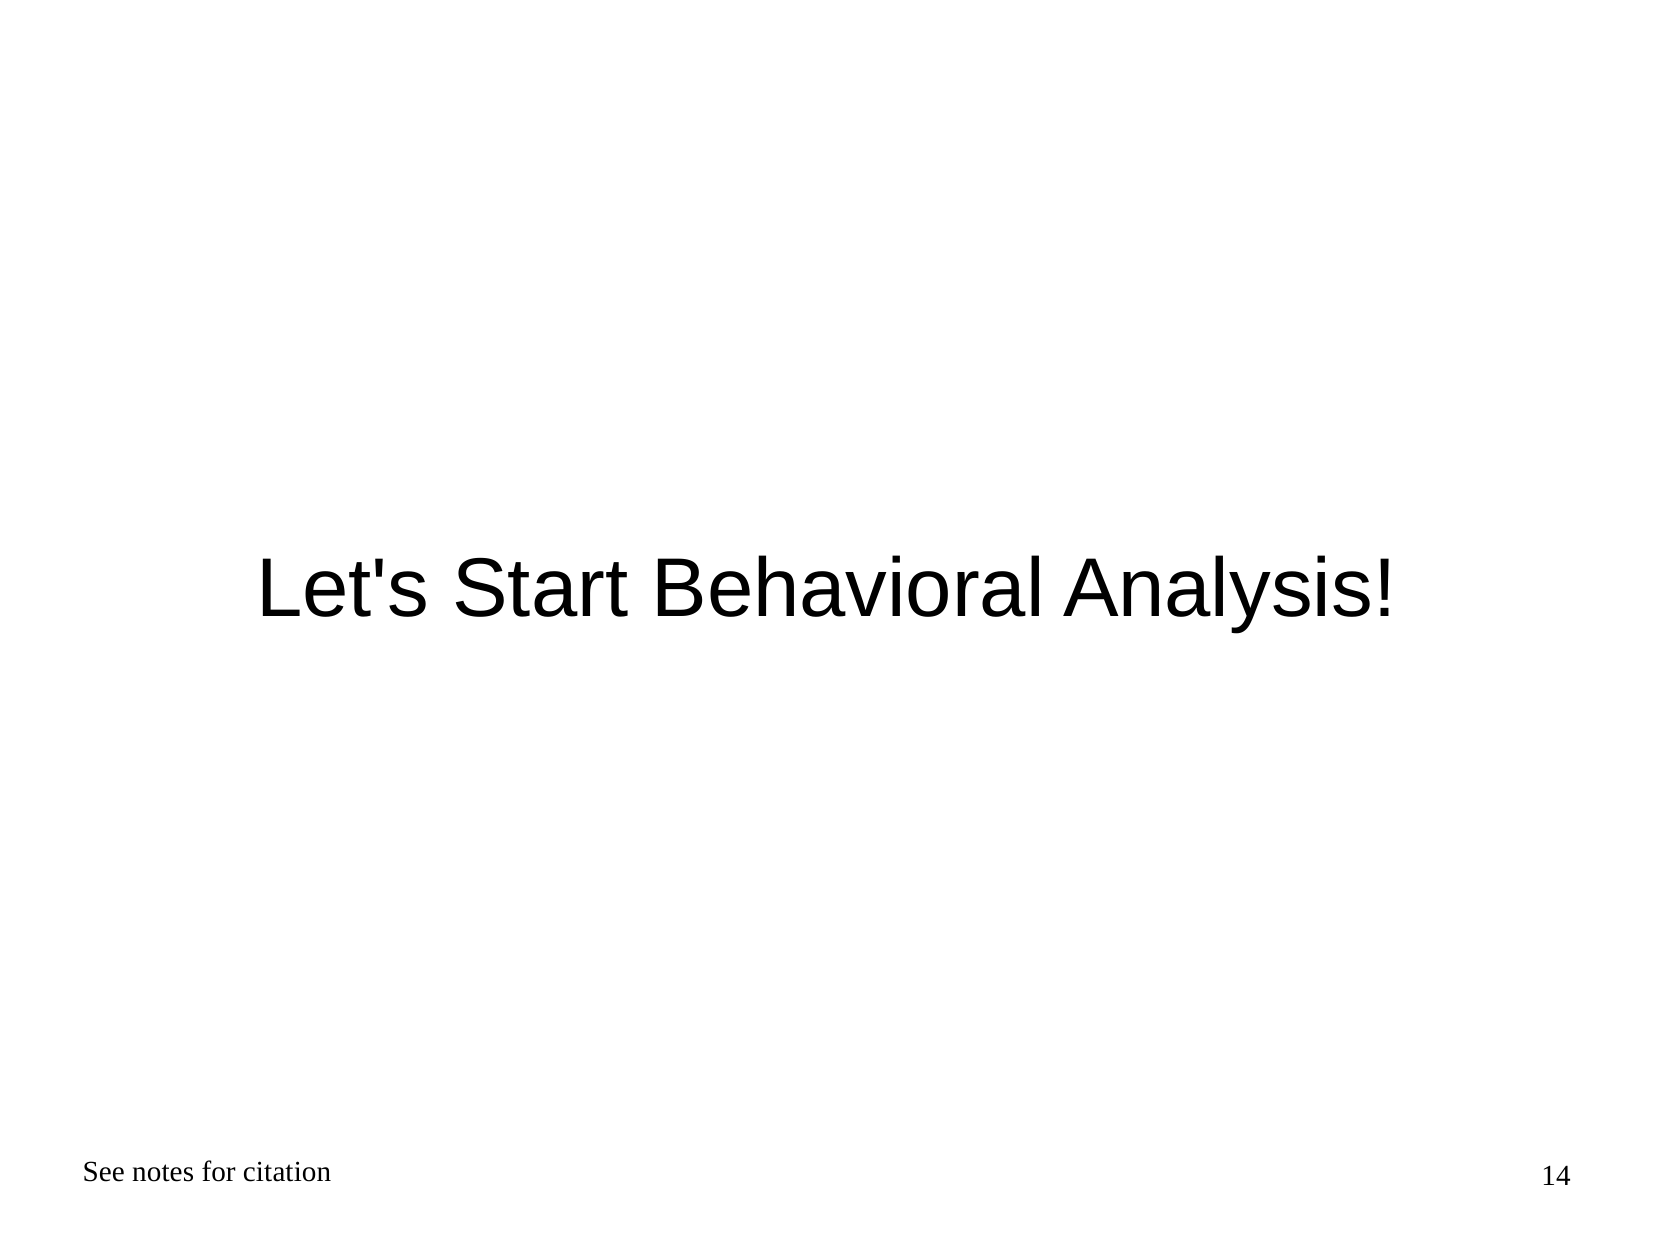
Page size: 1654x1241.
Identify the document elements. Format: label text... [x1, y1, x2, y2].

subtitle Let's Start Behavioral Analysis! [82, 49, 1571, 1125]
